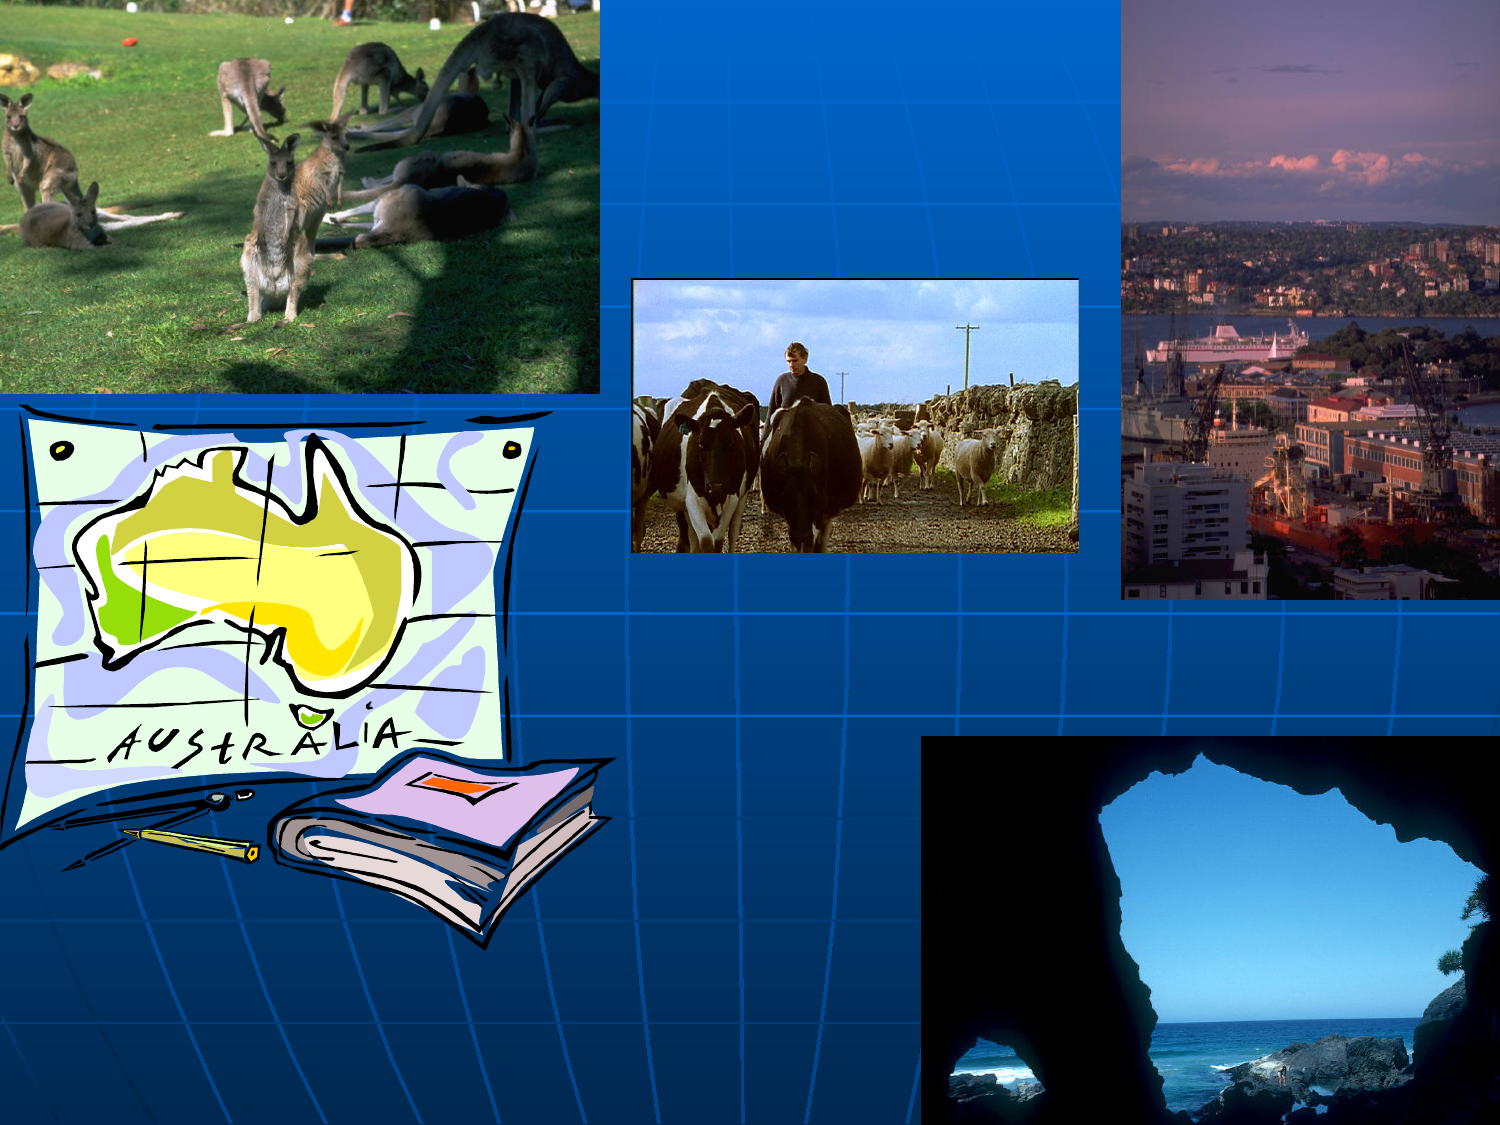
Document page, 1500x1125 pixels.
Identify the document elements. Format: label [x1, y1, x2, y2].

picture [1121, 0, 1500, 600]
picture [631, 278, 1079, 553]
picture [0, 0, 600, 394]
picture [0, 397, 625, 959]
picture [921, 736, 1500, 1125]
